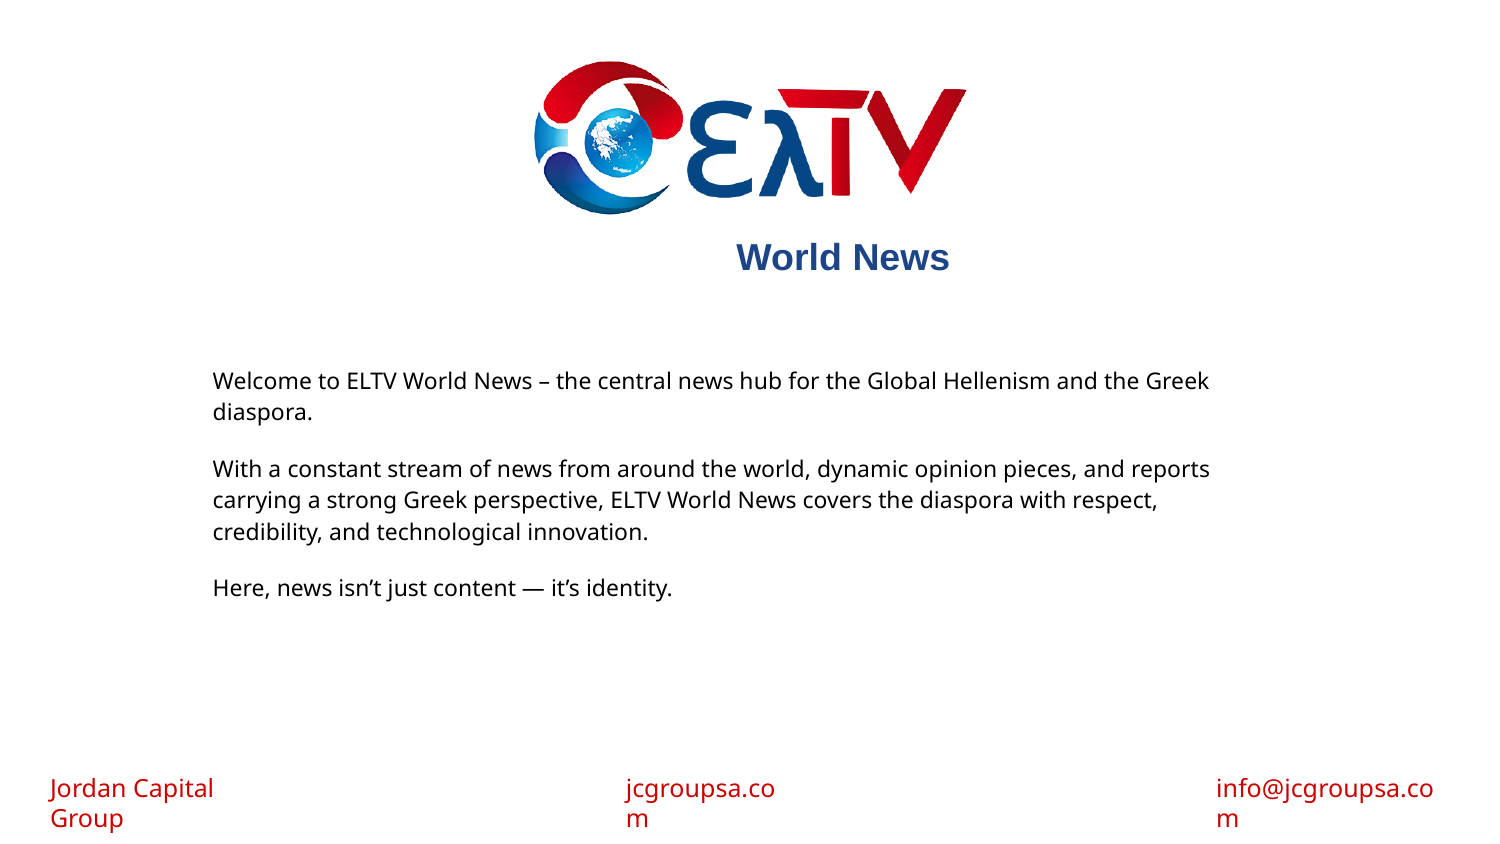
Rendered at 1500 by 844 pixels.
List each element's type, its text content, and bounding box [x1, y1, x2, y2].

text_box info@jcgroupsa.com [1201, 757, 1471, 844]
text_box Jordan Capital Group [35, 757, 305, 844]
picture [533, 59, 967, 218]
text_box jcgroupsa.com [610, 757, 806, 844]
text_box Welcome to ELTV World News – the central news hub for the Global Hellenism and the Greek diaspora. With a constant stream of news from around the world, dynamic opinion pieces, and reports carrying a strong Greek perspective, ELTV World News covers the diaspora with respect, credibility, and technological innovation. Here, news isn’t just content — it’s identity. [197, 347, 1291, 617]
text_box World News [721, 217, 967, 293]
